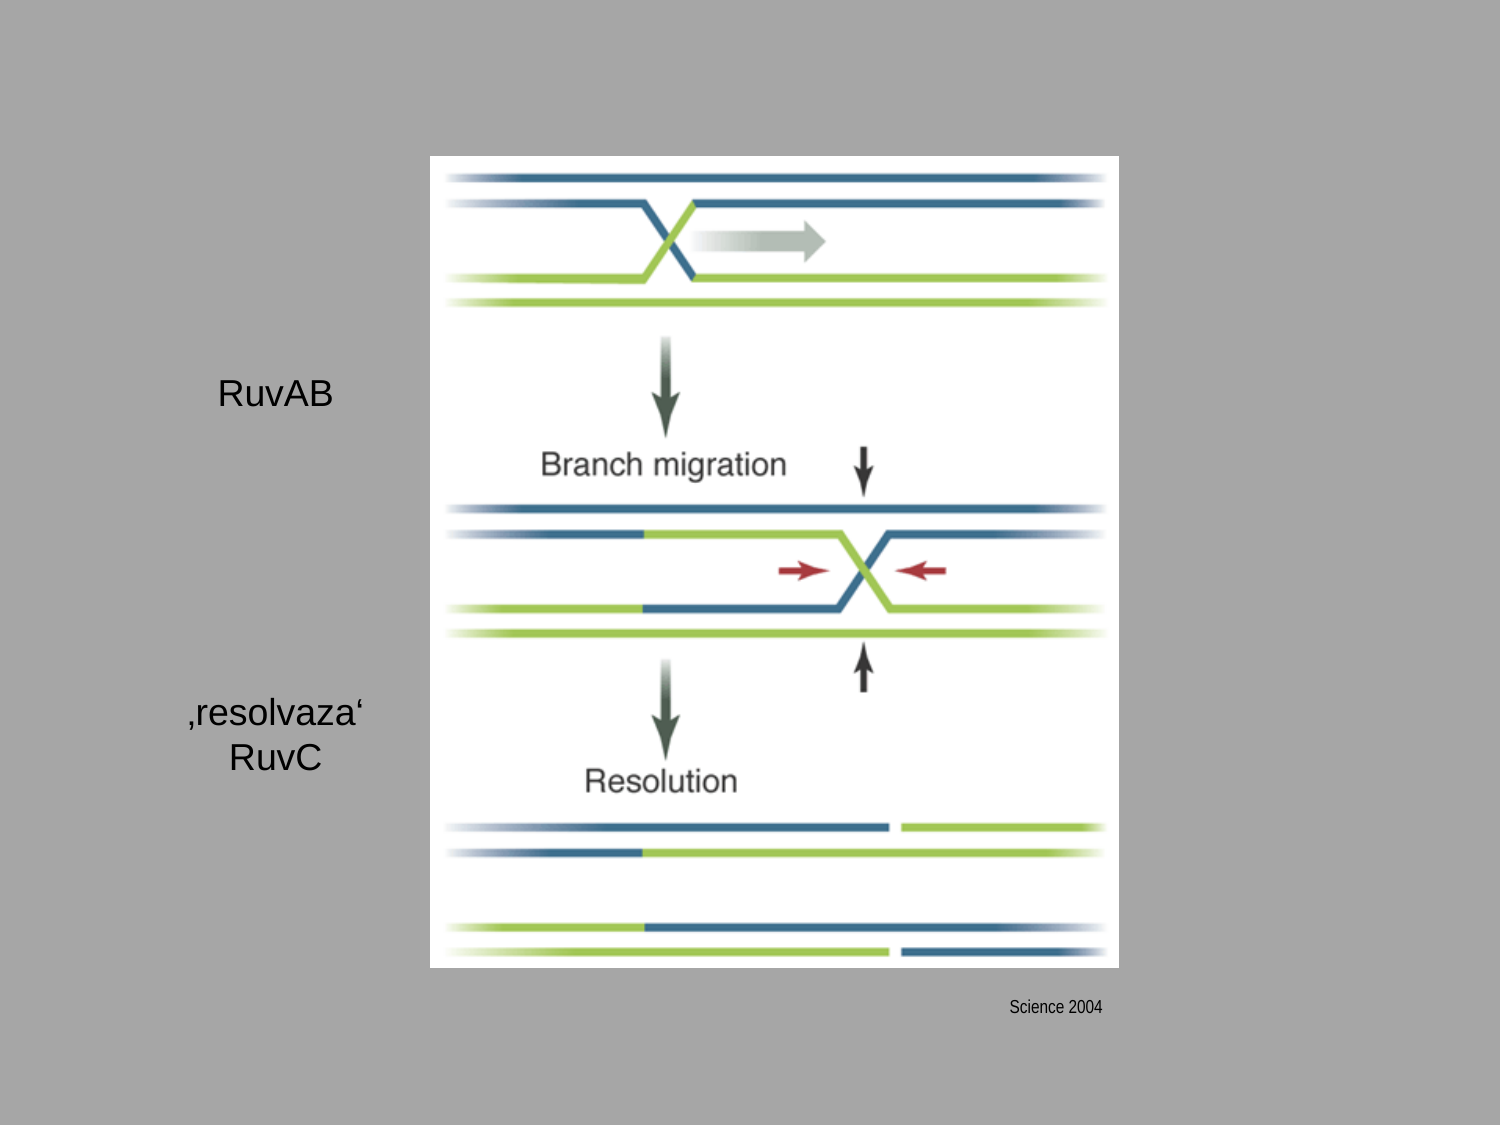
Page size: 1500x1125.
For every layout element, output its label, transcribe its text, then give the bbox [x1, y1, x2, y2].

picture [430, 156, 1119, 968]
text_box ‚resolvaza‘ RuvC [172, 680, 379, 786]
text_box RuvAB [202, 361, 349, 421]
text_box Science 2004 [994, 987, 1118, 1026]
